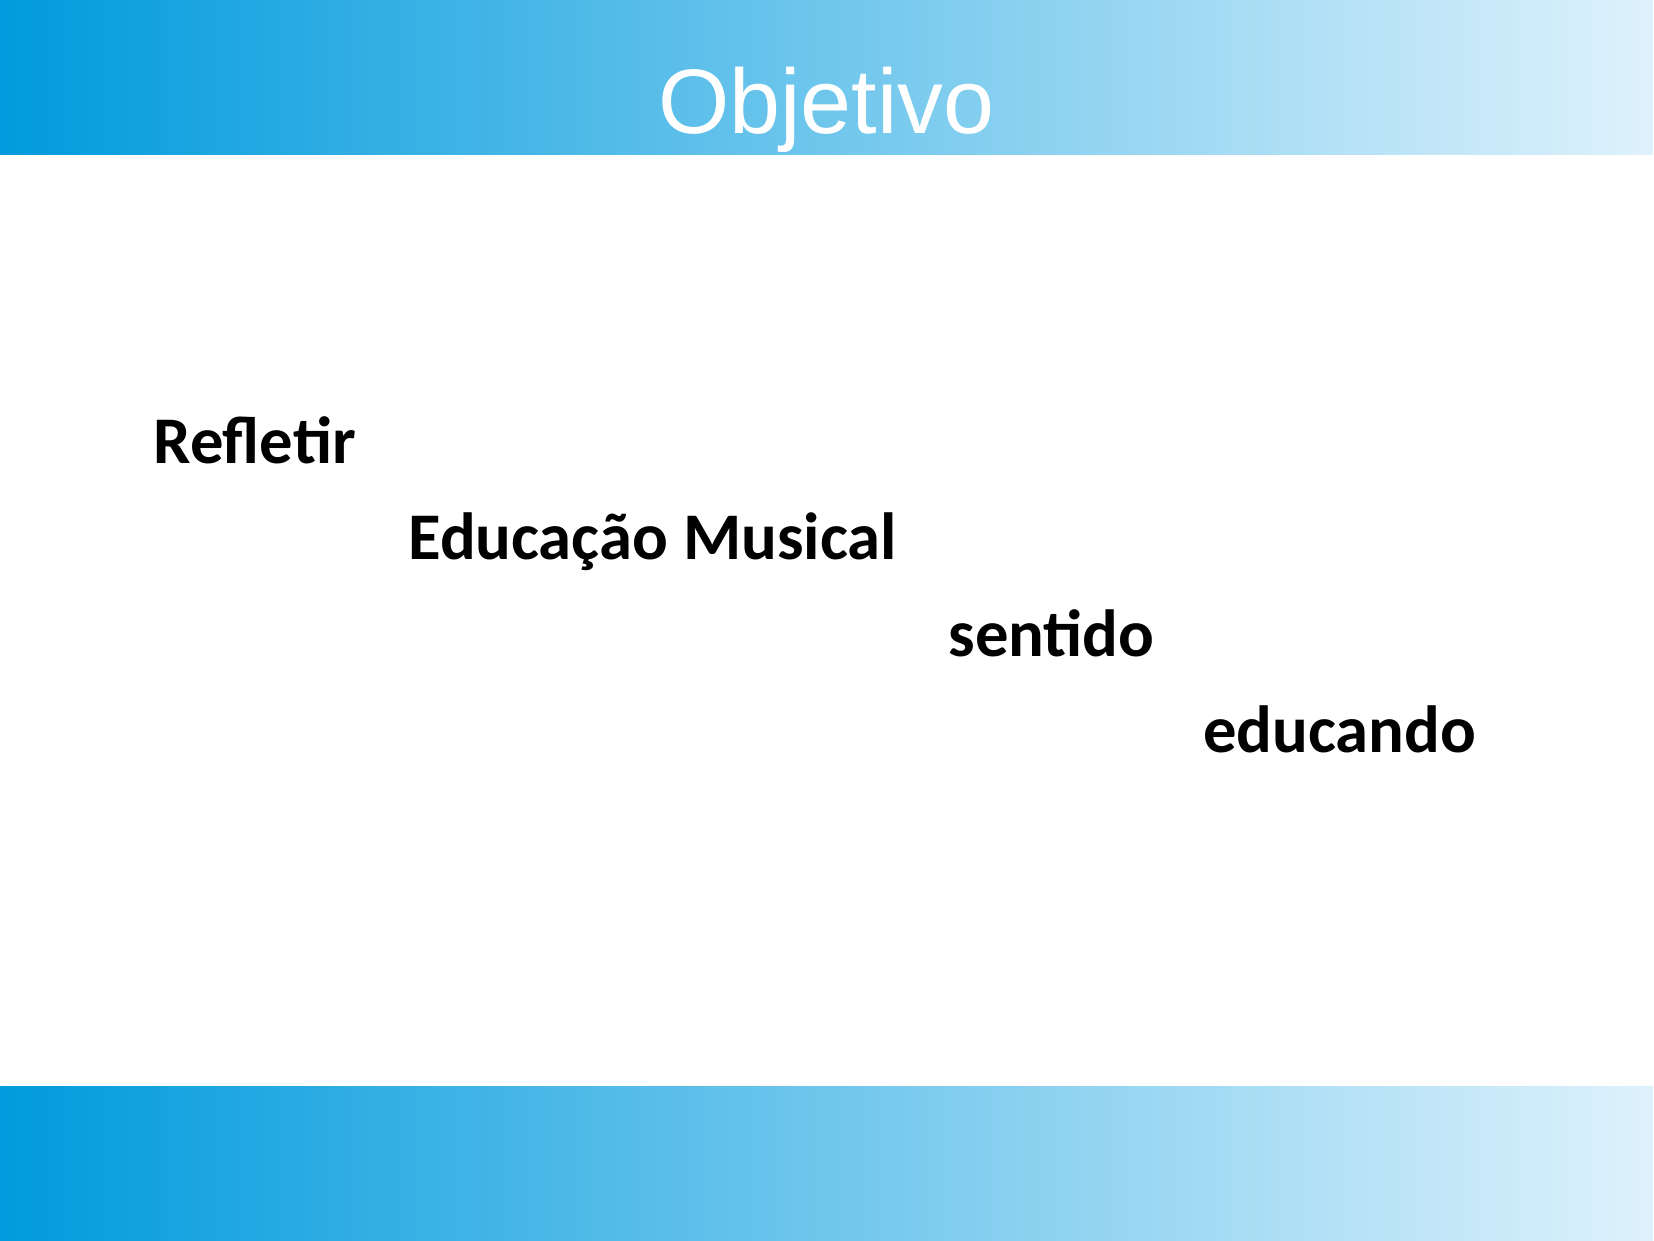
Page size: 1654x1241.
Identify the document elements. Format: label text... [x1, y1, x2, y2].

list Refletir Educação Musical sentido educando [153, 413, 1501, 832]
title Objetivo [82, 49, 1571, 155]
